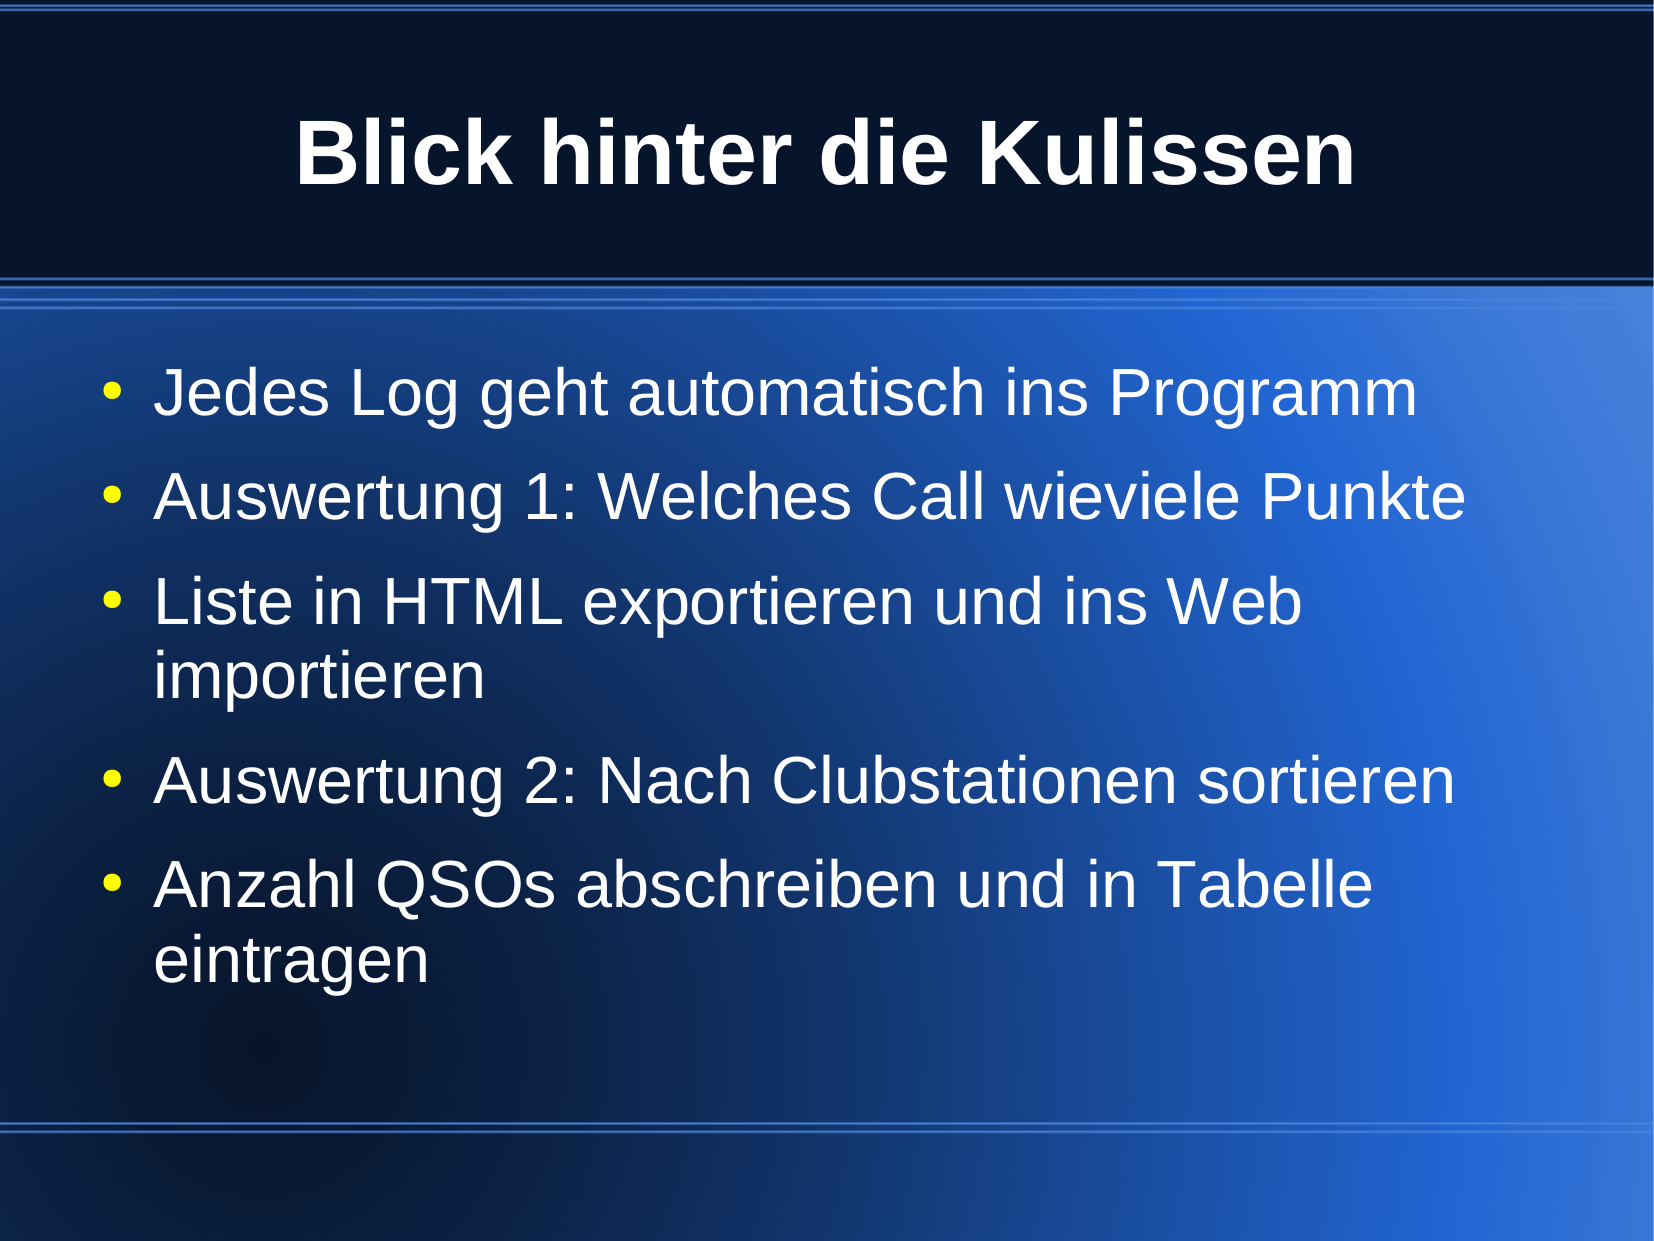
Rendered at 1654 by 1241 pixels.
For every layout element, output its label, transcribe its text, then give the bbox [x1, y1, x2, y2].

list Jedes Log geht automatisch ins Programm Auswertung 1: Welches Call wieviele Punkte Liste in HTML exportieren und ins Web importieren Auswertung 2: Nach Clubstationen sortieren Anzahl QSOs abschreiben und in Tabelle eintragen [82, 355, 1571, 1058]
title Blick hinter die Kulissen [82, 49, 1571, 257]
picture [0, 0, 1654, 1241]
